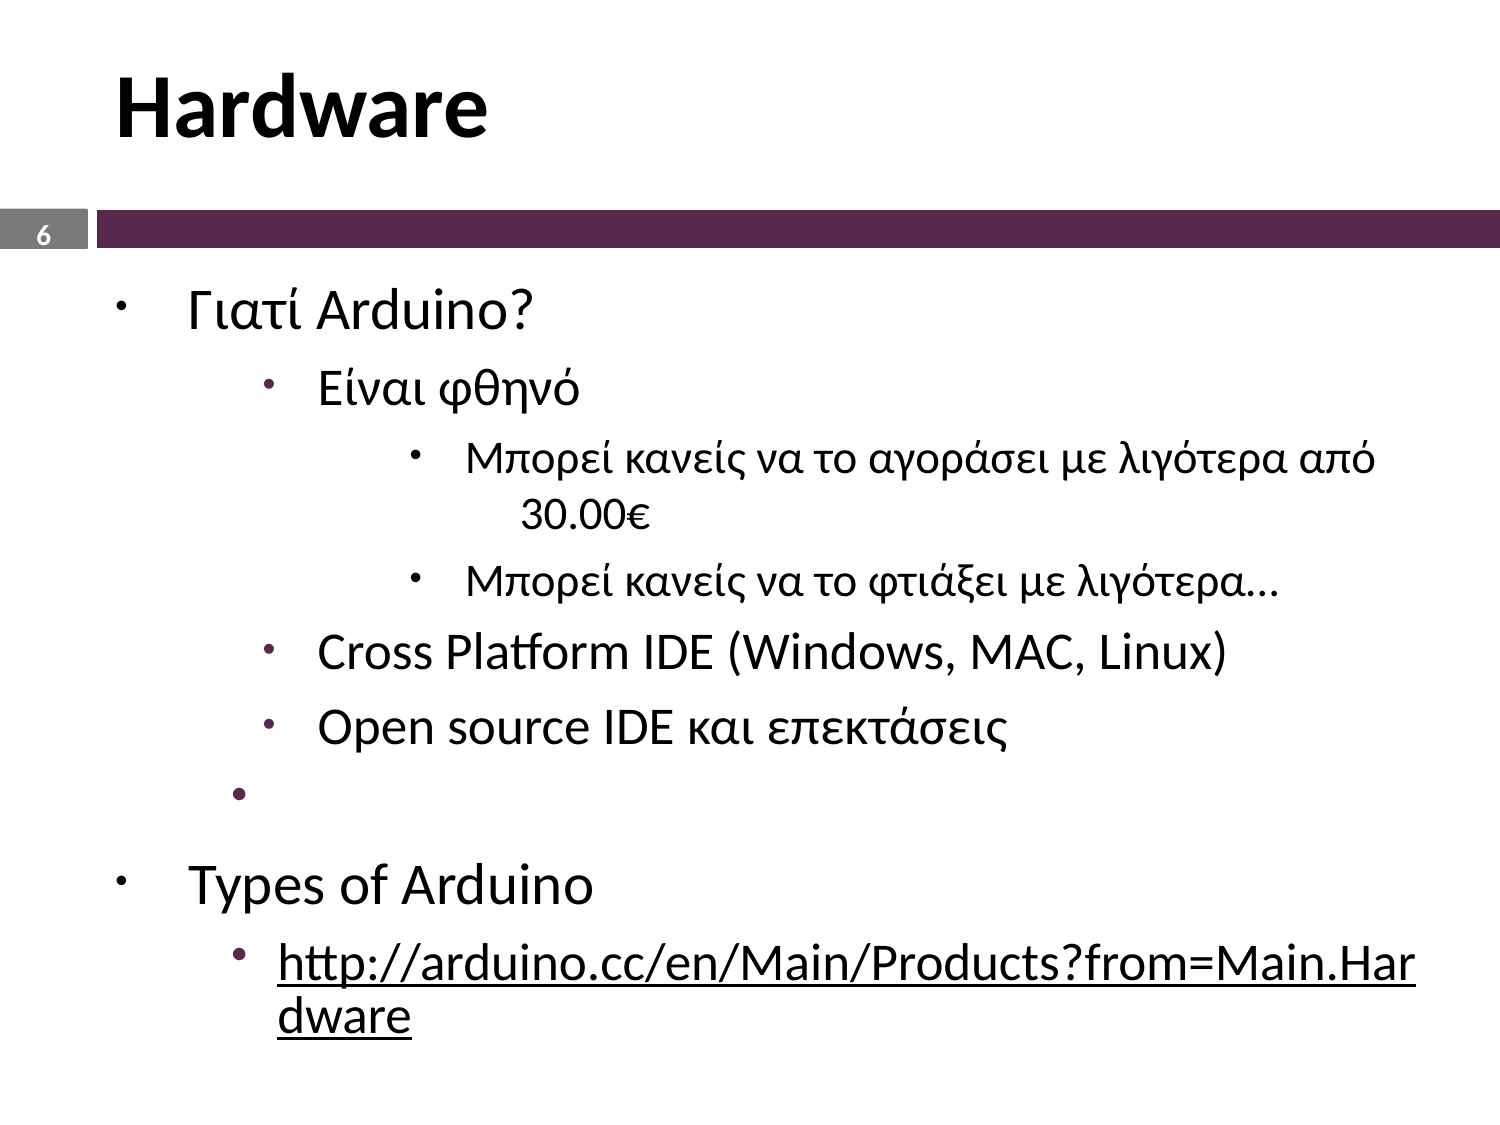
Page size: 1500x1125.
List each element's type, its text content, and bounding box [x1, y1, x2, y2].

title Hardware [100, 19, 1438, 182]
text_box [0, 208, 88, 249]
list Γιατί Arduino? Είναι φθηνό Μπορεί κανείς να το αγοράσει με λιγότερα από 30.00€ Μπορεί κανείς να το φτιάξει με λιγότερα… Cross Platform IDE (Windows, MAC, Linux) Open source IDE και επεκτάσεις Types of Arduino http://arduino.cc/en/Main/Products?from=Main.Hardware [100, 262, 1438, 1000]
